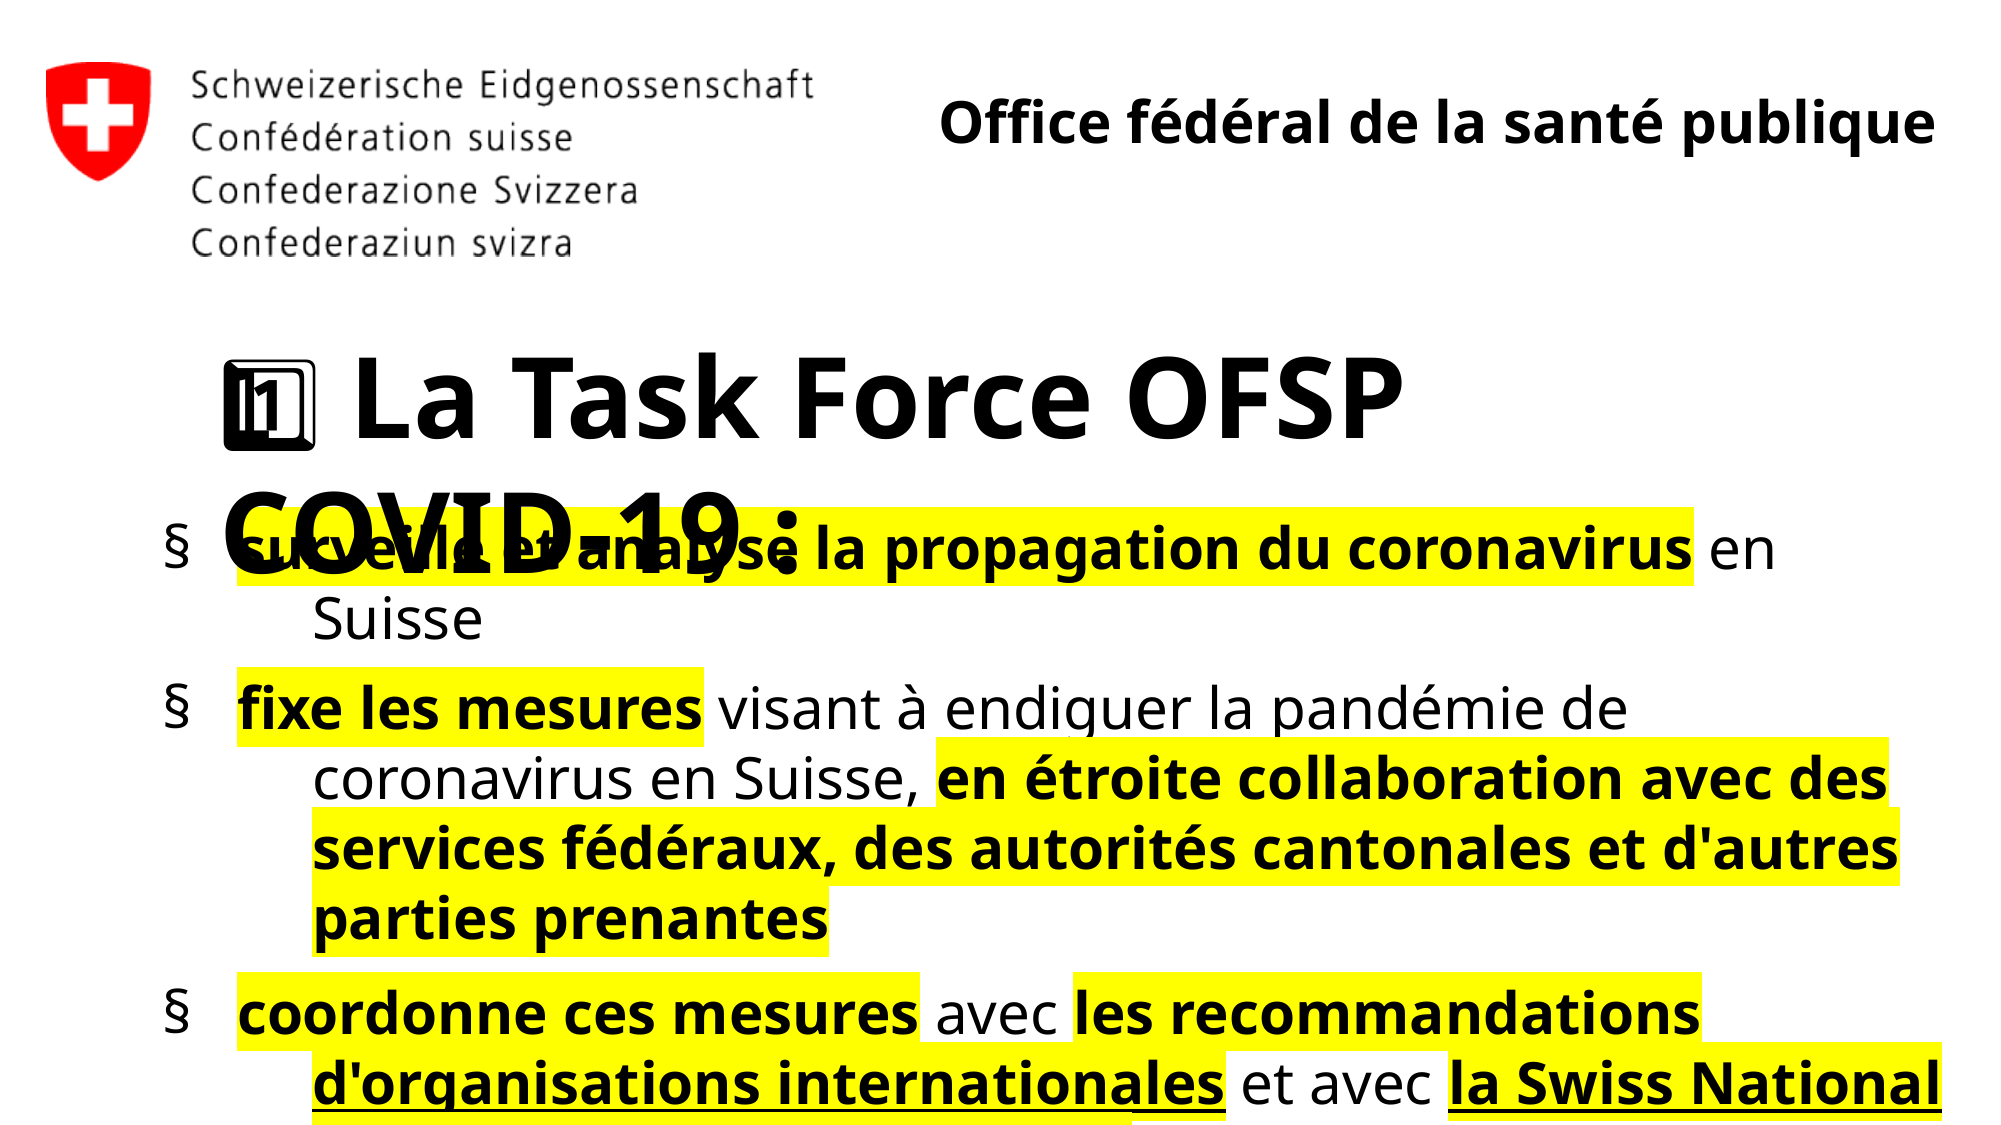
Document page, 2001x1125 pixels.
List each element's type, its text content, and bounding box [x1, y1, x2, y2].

text_box 1️⃣ La Task Force OFSP COVID-19 : [204, 318, 1804, 471]
picture [46, 63, 818, 257]
title Office fédéral de la santé publique [923, 43, 2000, 198]
text_box surveille et analyse la propagation du coronavirus en Suisse fixe les mesures visant à endiguer la pandémie de coronavirus en Suisse, en étroite collaboration avec des services fédéraux, des autorités cantonales et d'autres parties prenantes coordonne ces mesures avec les recommandations d'organisations internationales et avec la Swiss National COVID-19 Science Task Force [147, 503, 1967, 989]
